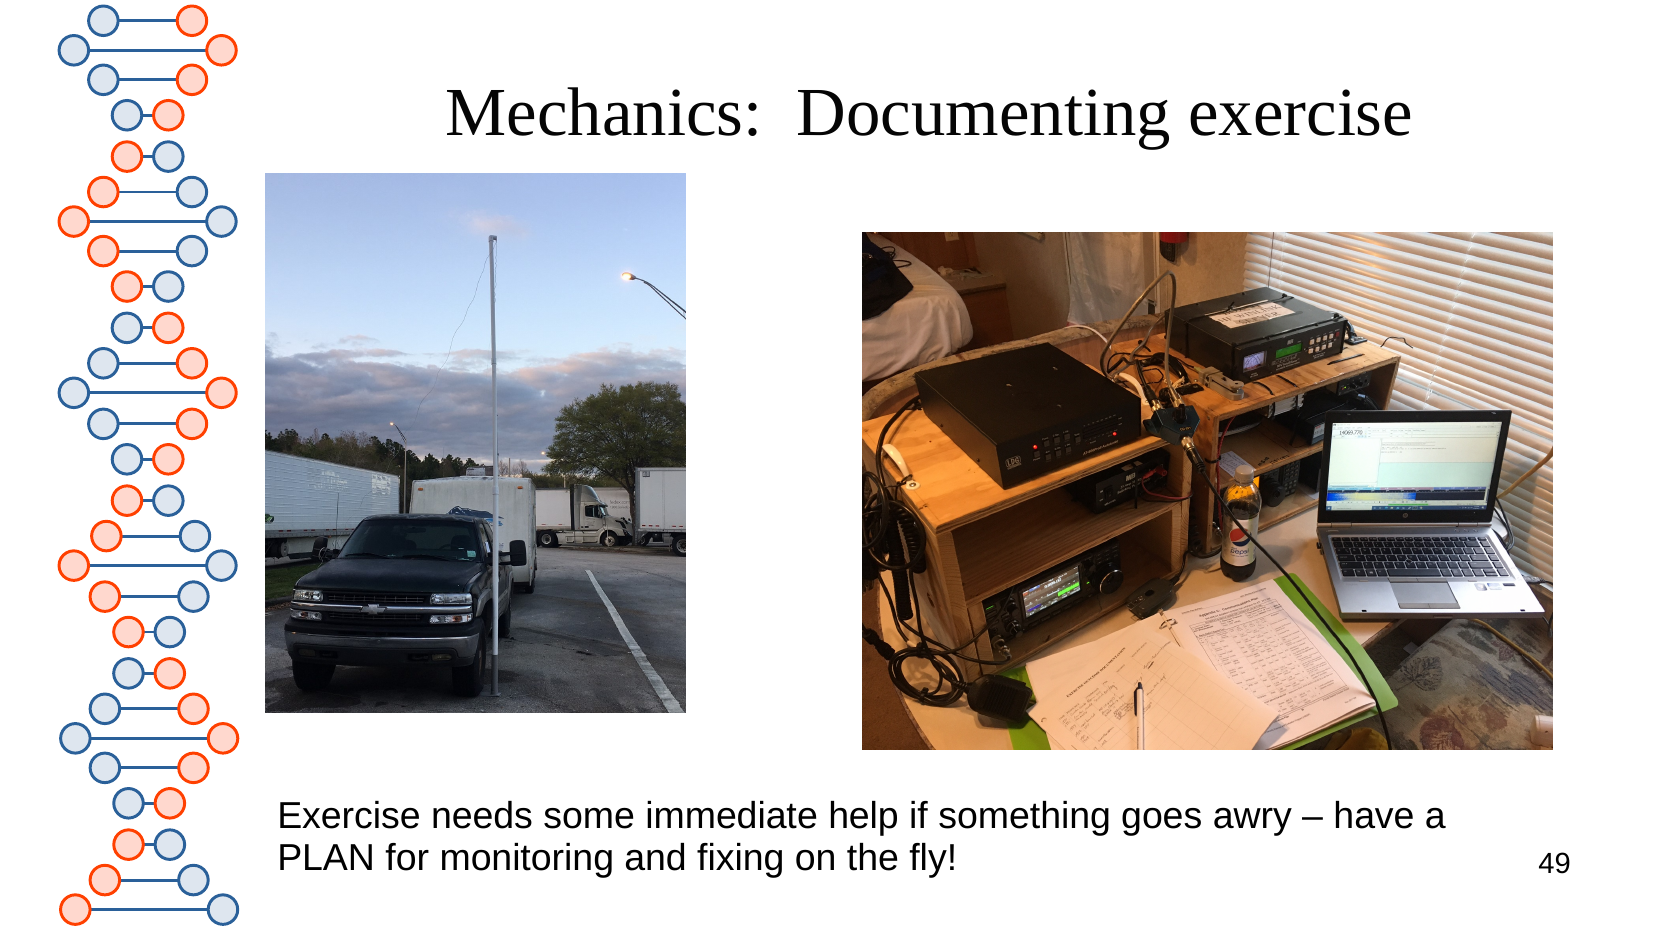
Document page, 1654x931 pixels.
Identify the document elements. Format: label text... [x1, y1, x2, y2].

picture [265, 173, 686, 713]
picture [862, 232, 1553, 751]
text_box Exercise needs some immediate help if something goes awry – have a PLAN for monitoring and fixing on the fly! [262, 787, 1538, 887]
title Mechanics: Documenting exercise [265, 35, 1595, 189]
